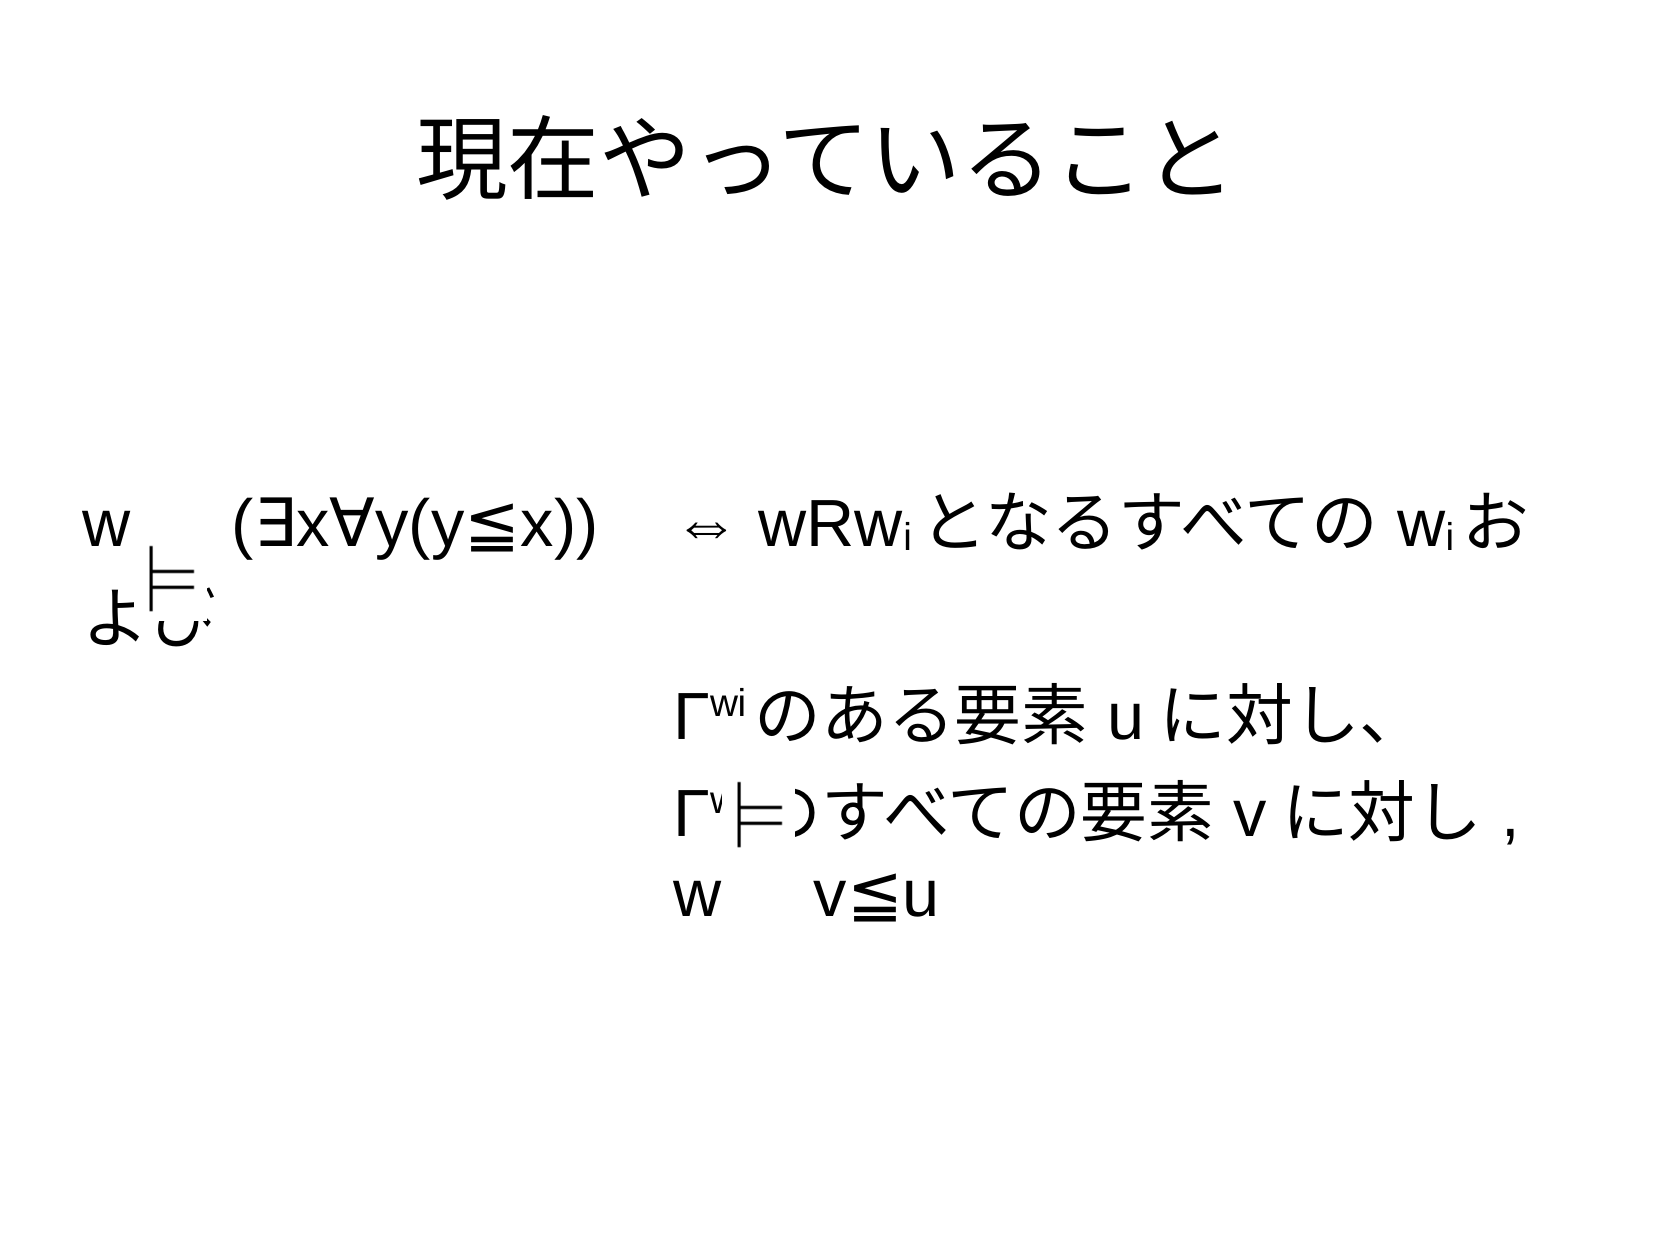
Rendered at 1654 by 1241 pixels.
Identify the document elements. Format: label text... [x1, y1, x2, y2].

picture [722, 776, 795, 857]
subtitle w (∃x∀y(y≦x)) ⇔ wRwiとなるすべてのwiおよび Γwiのある要素uに対し、 Γwiのすべての要素vに対し, w v≦u [82, 297, 1571, 1102]
picture [134, 540, 207, 621]
title 現在やっていること [82, 56, 1571, 250]
